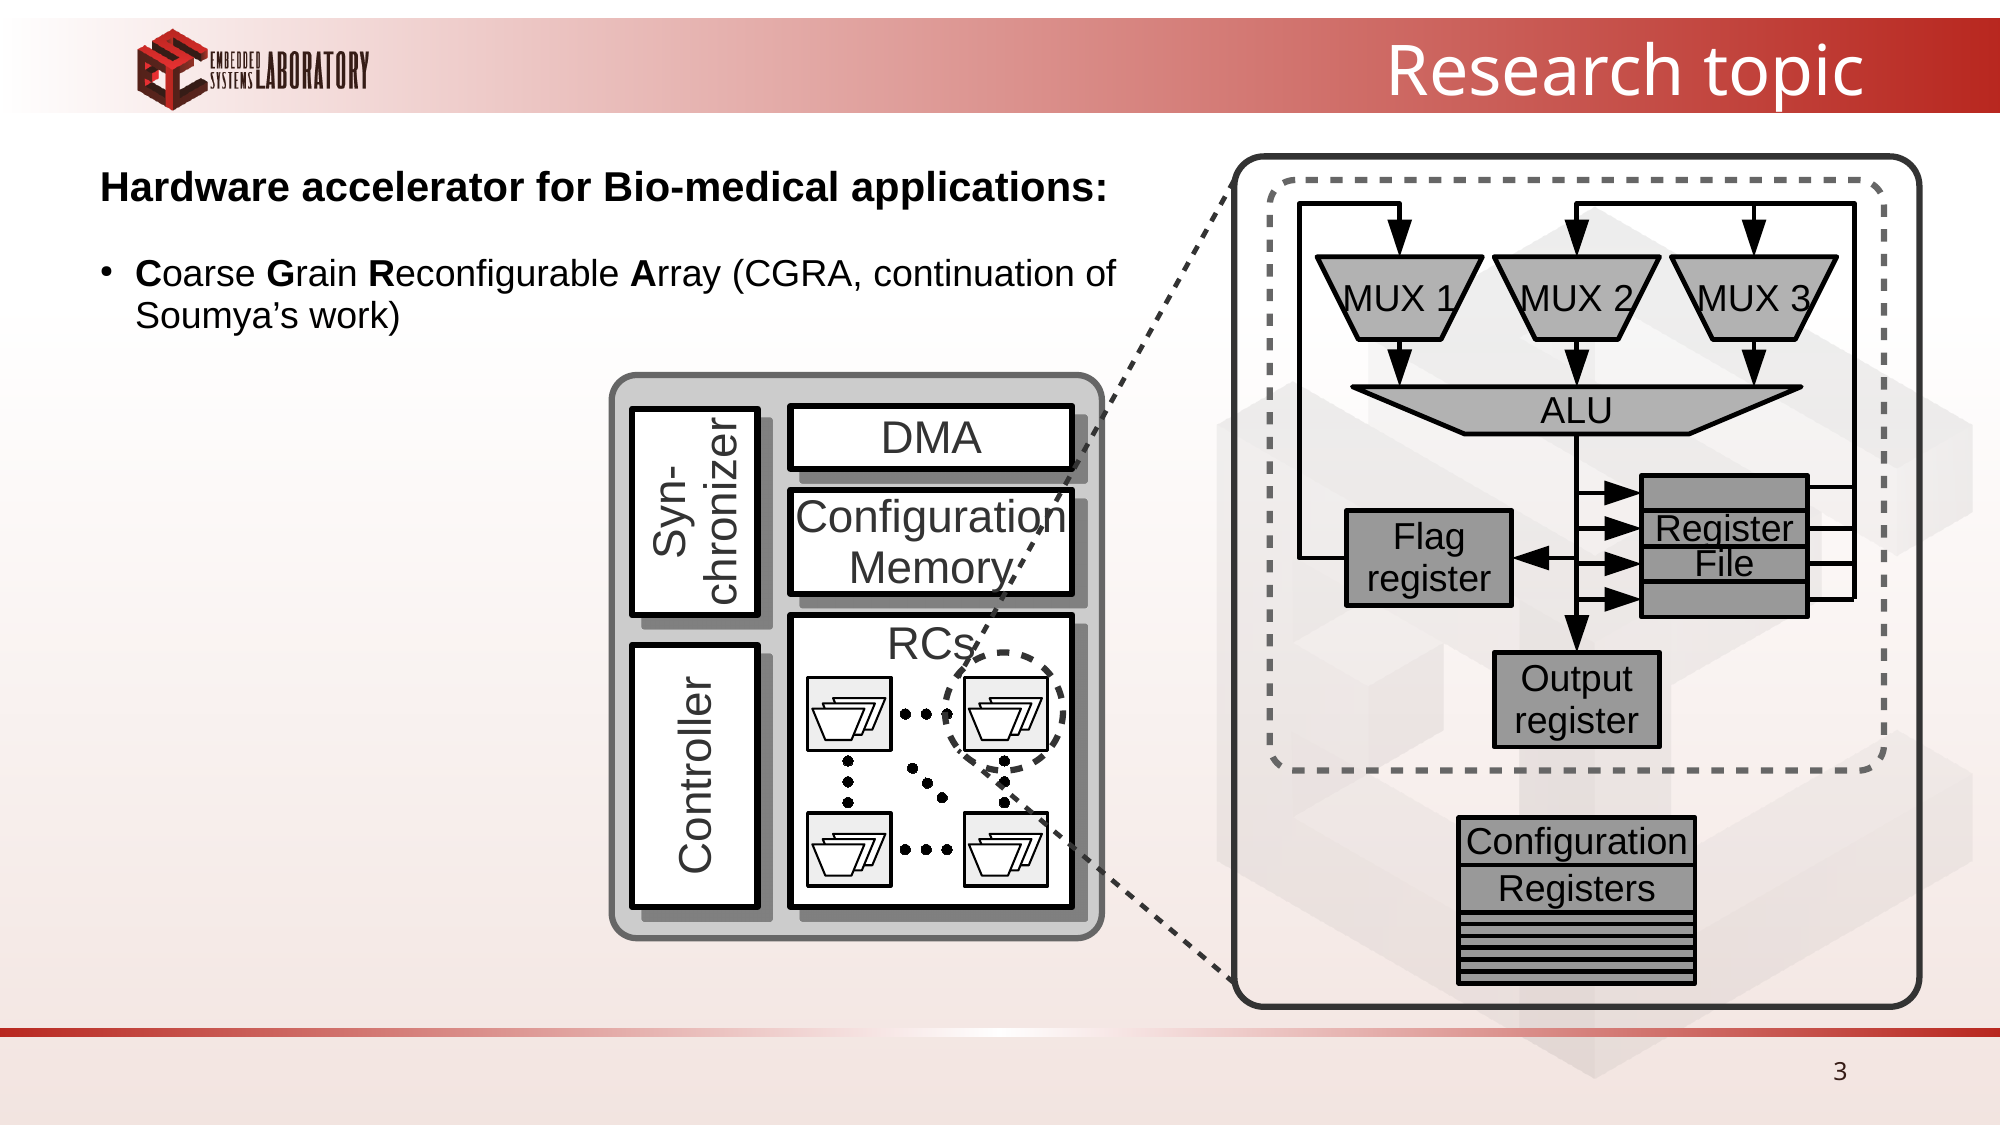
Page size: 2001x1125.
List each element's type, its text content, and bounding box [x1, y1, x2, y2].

picture [1238, 206, 1916, 1003]
picture [1216, 1037, 1973, 1079]
text_box Controller [632, 645, 758, 907]
picture [1808, 566, 1852, 597]
text_box [611, 375, 1102, 939]
text_box MUX 2 [1494, 256, 1660, 340]
picture [1216, 206, 1973, 1028]
text_box Syn- chronizer [632, 408, 758, 616]
picture [1401, 206, 1576, 386]
text_box File [1641, 546, 1808, 581]
text_box ALU [1352, 386, 1802, 434]
picture [137, 28, 369, 111]
text_box MUX 1 [1316, 256, 1483, 340]
text_box RCs [790, 614, 1073, 907]
picture [1579, 208, 1850, 492]
text_box Register [1707, 523, 1717, 539]
text_box Hardware accelerator for Bio-medical applications: Coarse Grain Reconfigurable Array (CGRA, continuation of Soumya’s work) [84, 156, 1246, 428]
text_box [1641, 475, 1808, 510]
text_box Output register [1494, 652, 1660, 747]
picture [1304, 208, 1574, 557]
text_box Registers [1458, 865, 1695, 912]
list Research topic [629, 27, 1881, 118]
picture [1579, 530, 1641, 563]
picture [1579, 565, 1641, 598]
text_box DMA [790, 406, 1073, 469]
text_box Flag register [1346, 510, 1512, 606]
picture [1579, 494, 1641, 527]
text_box Configuration [1458, 817, 1695, 865]
picture [1808, 489, 1850, 526]
text_box Configuration Memory [790, 489, 1073, 594]
text_box Register [1641, 510, 1808, 546]
text_box [1641, 581, 1808, 618]
picture [1578, 208, 1753, 386]
text_box MUX 3 [1671, 256, 1837, 340]
picture [1808, 531, 1852, 561]
text_box [1458, 912, 1695, 984]
